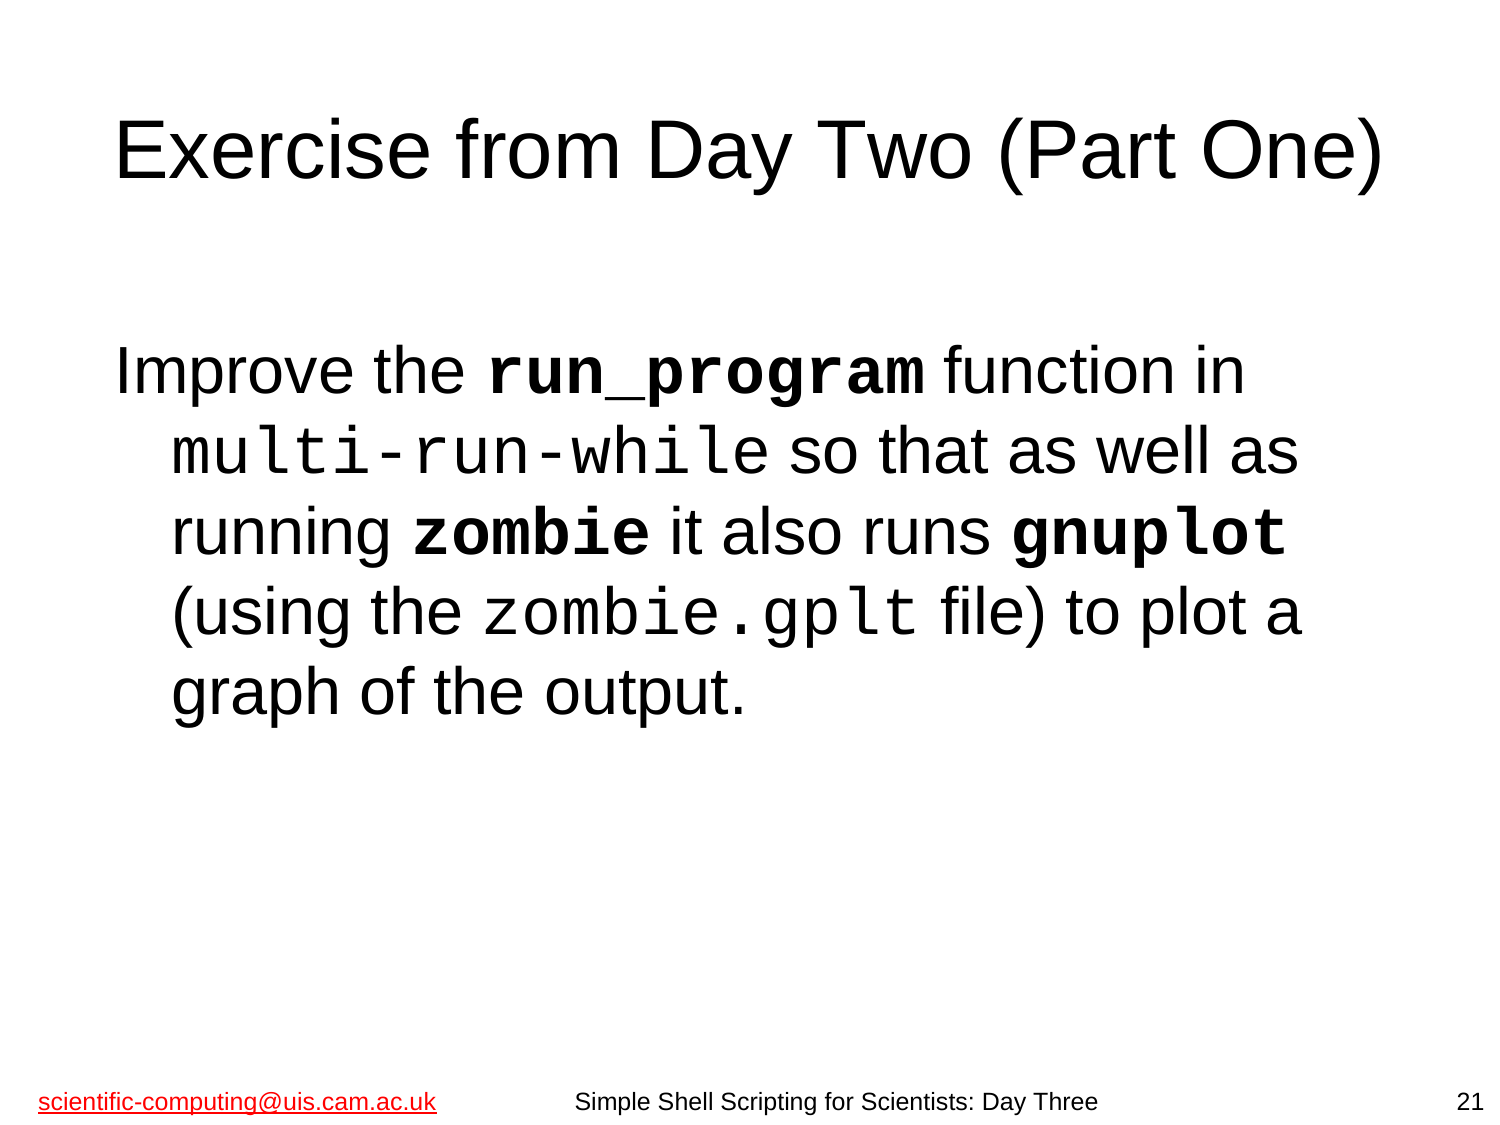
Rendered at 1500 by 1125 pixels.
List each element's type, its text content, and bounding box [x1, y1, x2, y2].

list Improve the run_program function in multi-run-while so that as well as running zombie it also runs gnuplot (using the zombie.gplt file) to plot a graph of the output. [99, 324, 1401, 1001]
title Exercise from Day Two (Part One) [24, 62, 1476, 238]
